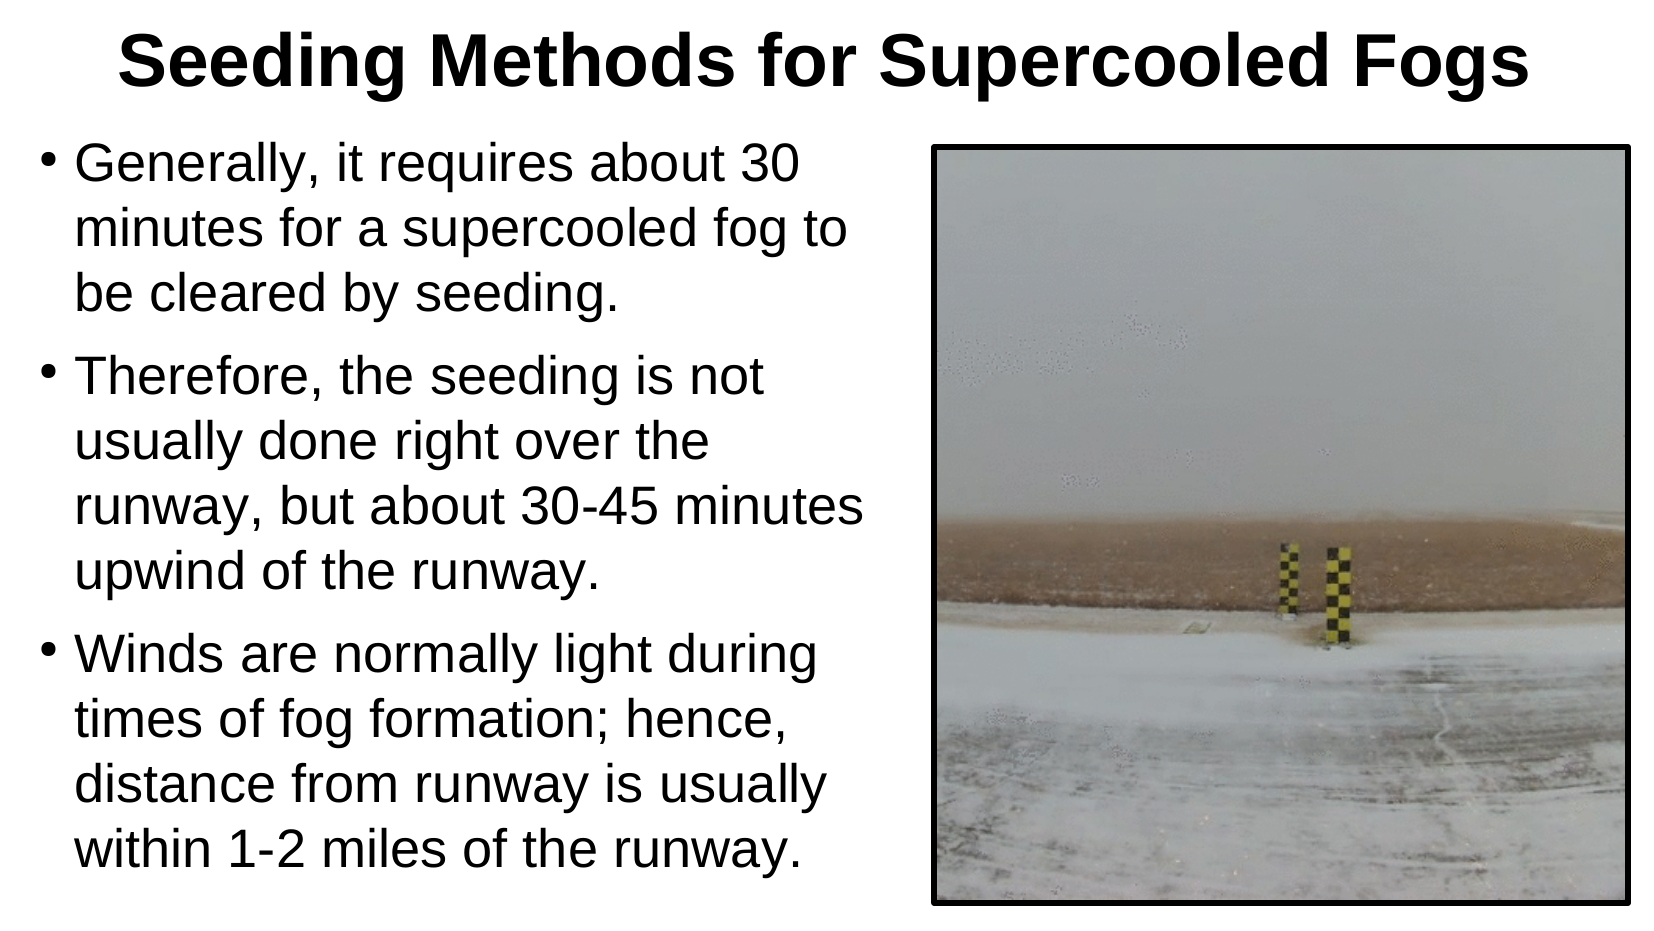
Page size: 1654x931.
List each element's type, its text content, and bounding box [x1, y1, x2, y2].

picture [937, 150, 1625, 901]
text_box Generally, it requires about 30 minutes for a supercooled fog to be cleared by seeding. Therefore, the seeding is not usually done right over the runway, but about 30-45 minutes upwind of the runway. Winds are normally light during times of fog formation; hence, distance from runway is usually within 1-2 miles of the runway. [4, 120, 901, 886]
title Seeding Methods for Supercooled Fogs [0, 5, 1654, 107]
